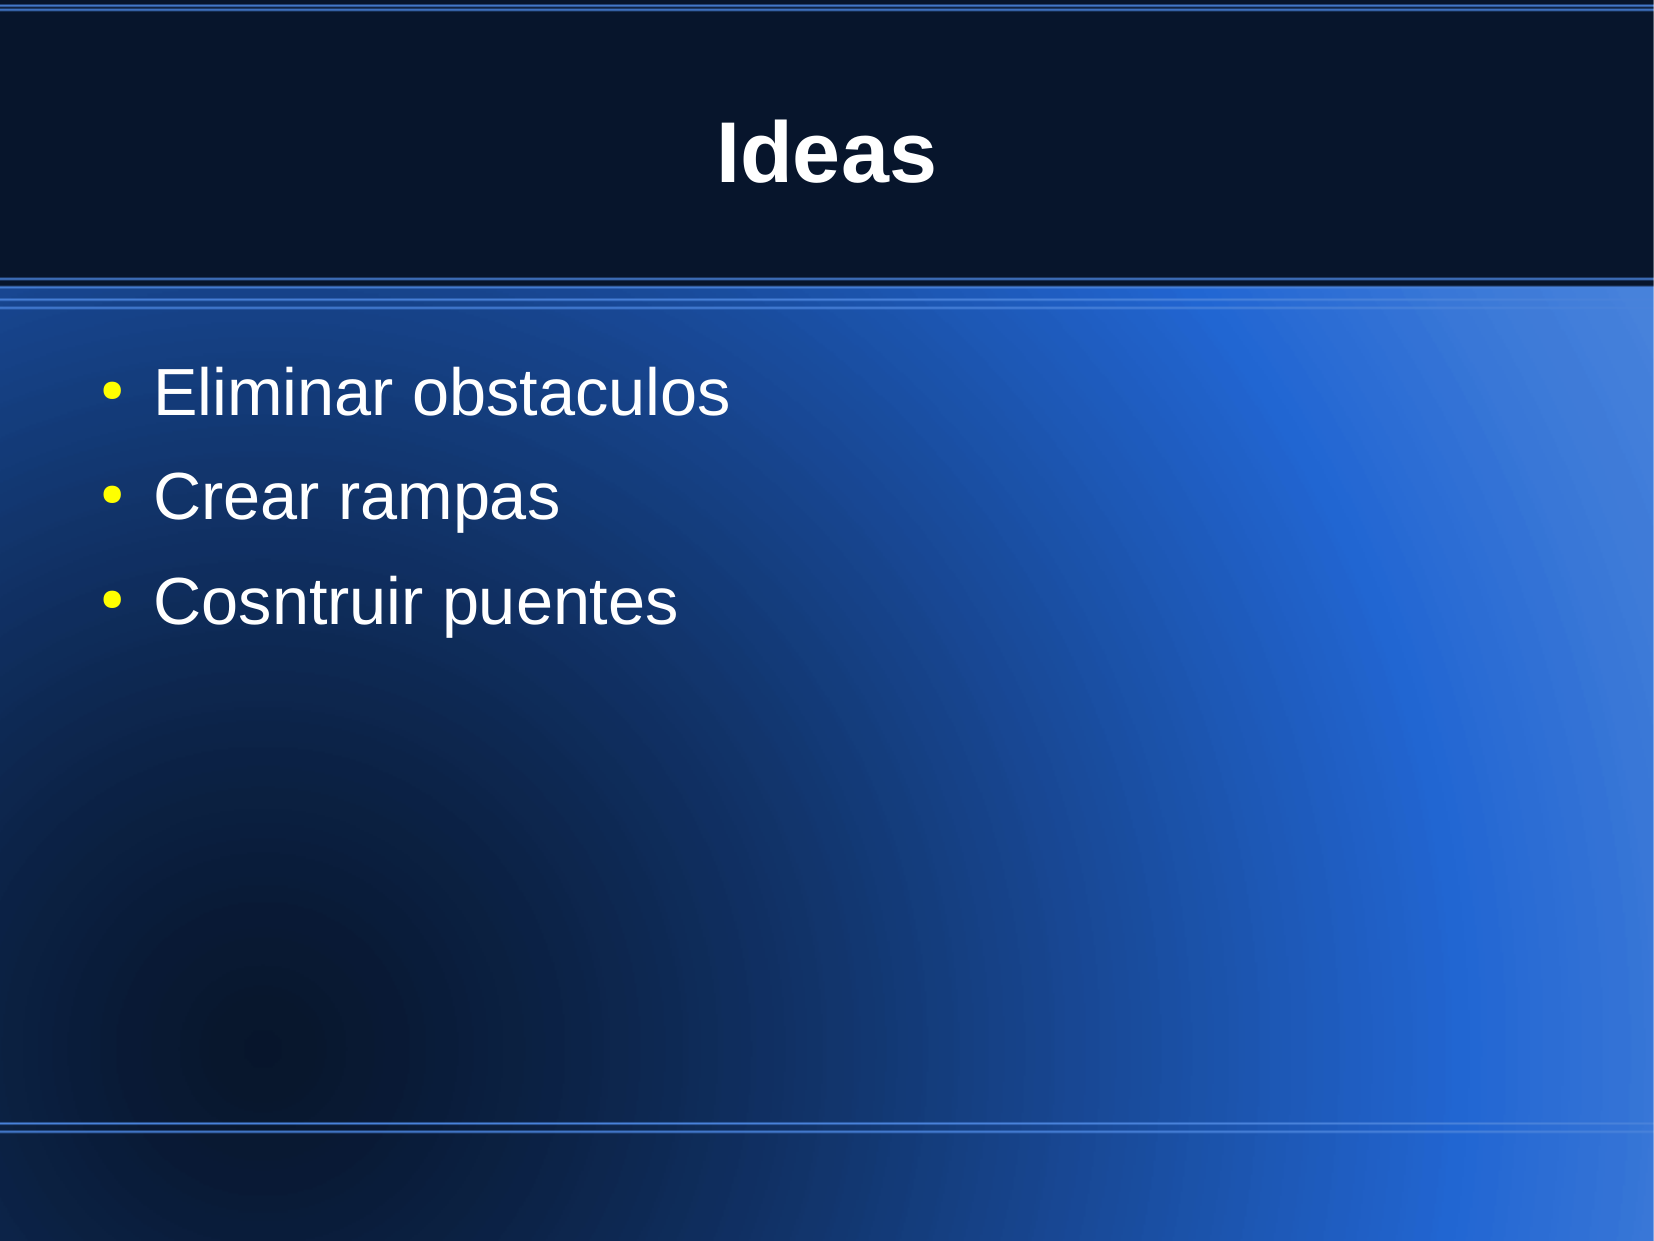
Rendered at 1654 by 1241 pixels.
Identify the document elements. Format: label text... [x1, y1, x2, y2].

picture [0, 0, 1654, 1241]
list Eliminar obstaculos Crear rampas Cosntruir puentes [82, 355, 1571, 1174]
title Ideas [82, 49, 1571, 257]
